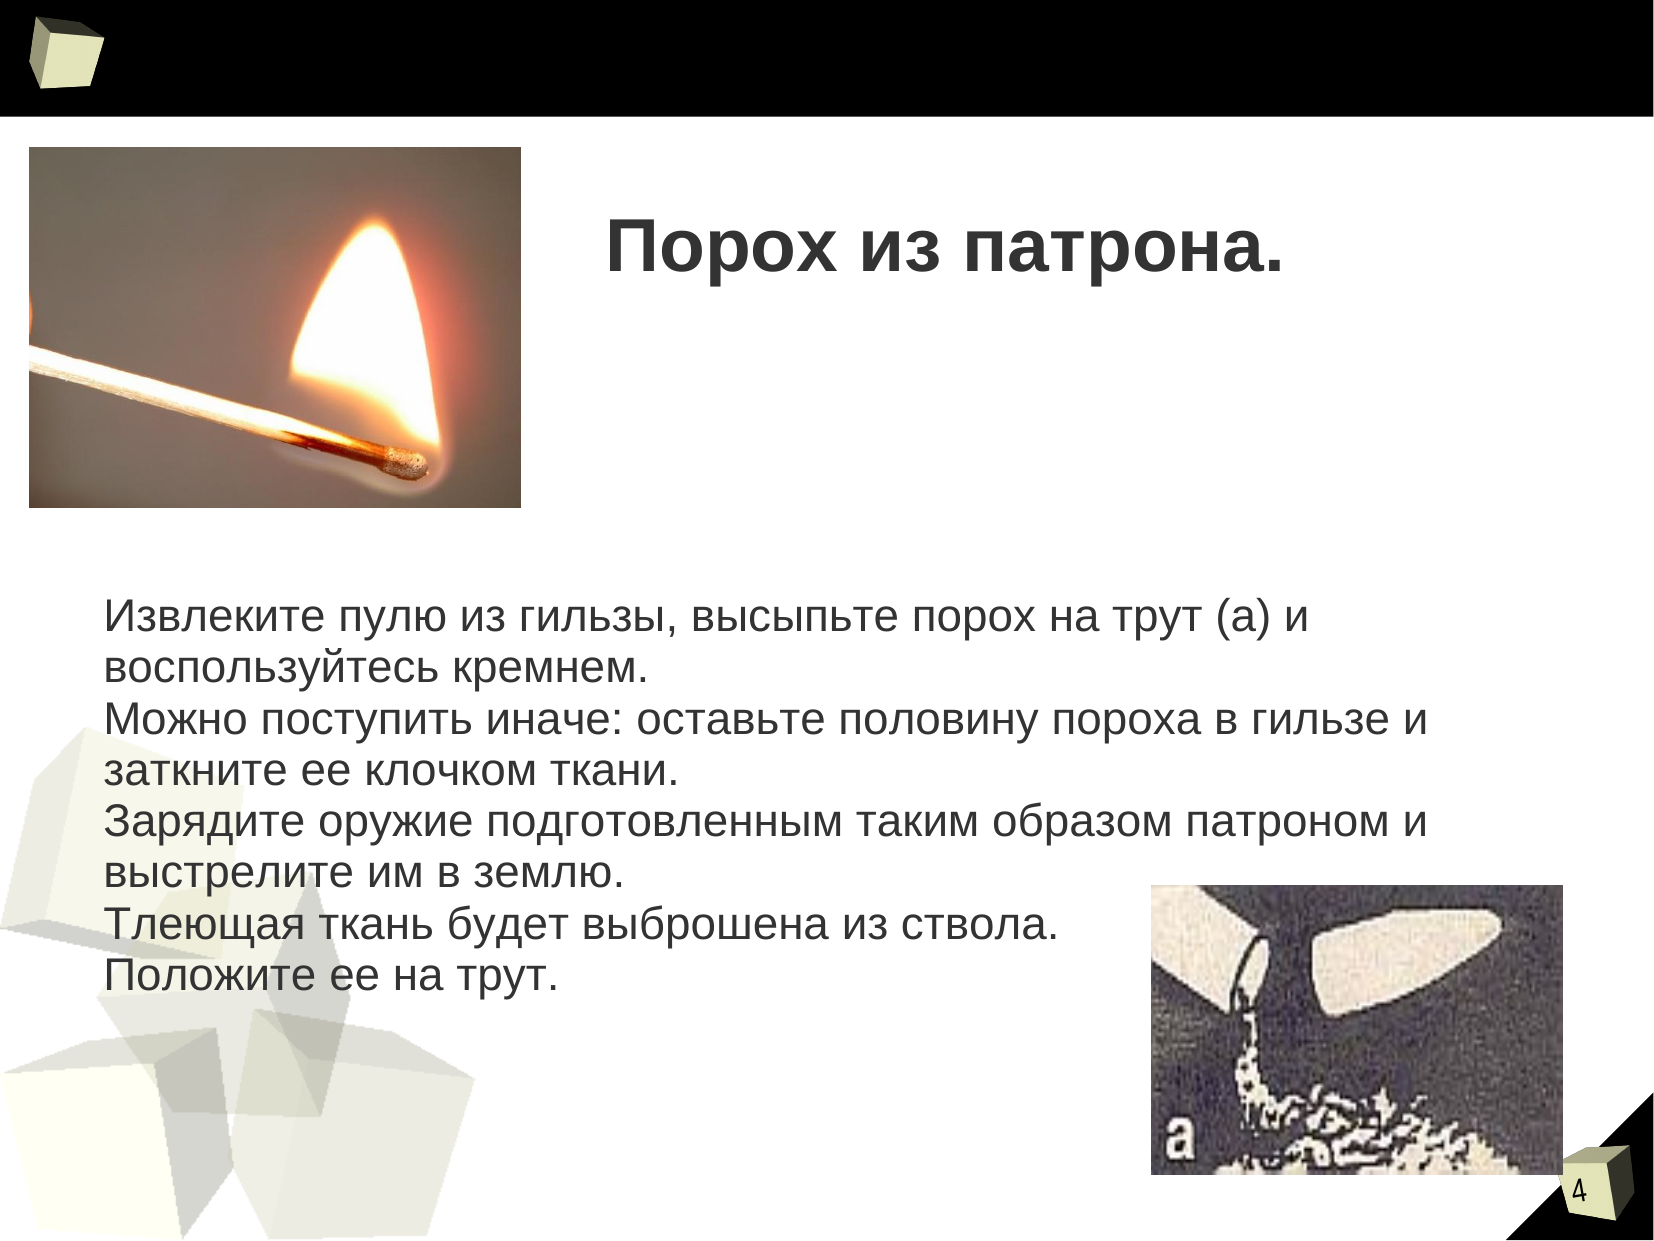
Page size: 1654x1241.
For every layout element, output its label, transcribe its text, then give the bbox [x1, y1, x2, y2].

text_box Извлеките пулю из гильзы, высыпьте порох на трут (а) и воспользуйтесь кремнем. Можно поступить иначе: оставьте половину пороха в гильзе и заткните ее клочком ткани. Зарядите оружие подготовленным таким образом патроном и выстрелите им в землю. Тлеющая ткань будет выброшена из ствола. Положите ее на трут. [88, 531, 1477, 1006]
picture [29, 147, 521, 509]
text_box Порох из патрона. [590, 196, 1388, 296]
picture [0, 726, 477, 1241]
picture [1151, 885, 1563, 1176]
